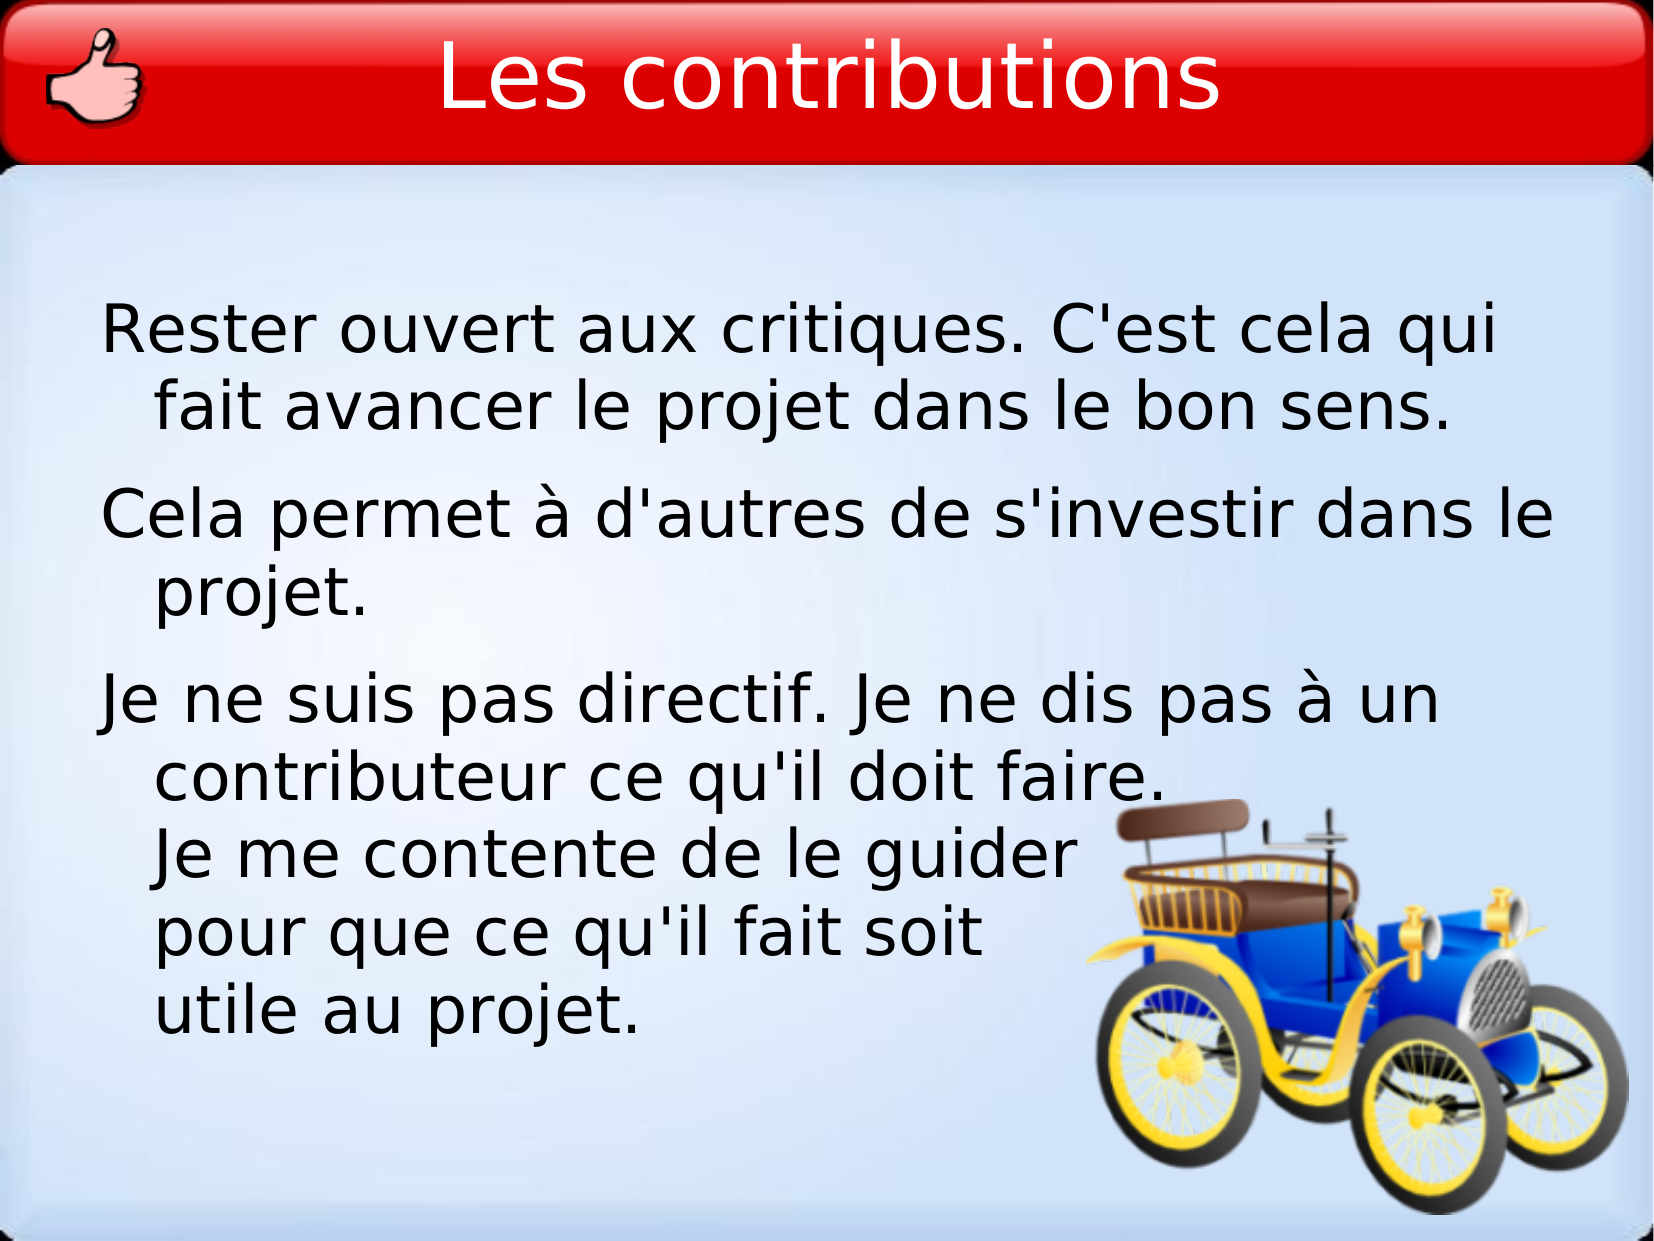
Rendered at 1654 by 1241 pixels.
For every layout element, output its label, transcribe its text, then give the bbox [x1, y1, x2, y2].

picture [0, 0, 1654, 1241]
list Rester ouvert aux critiques. C'est cela qui fait avancer le projet dans le bon sens. Cela permet à d'autres de s'investir dans le projet. Je ne suis pas directif. Je ne dis pas à un contributeur ce qu'il doit faire. Je me contente de le guider pour que ce qu'il fait soit utile au projet. [82, 290, 1571, 1109]
title Les contributions [85, 16, 1574, 137]
